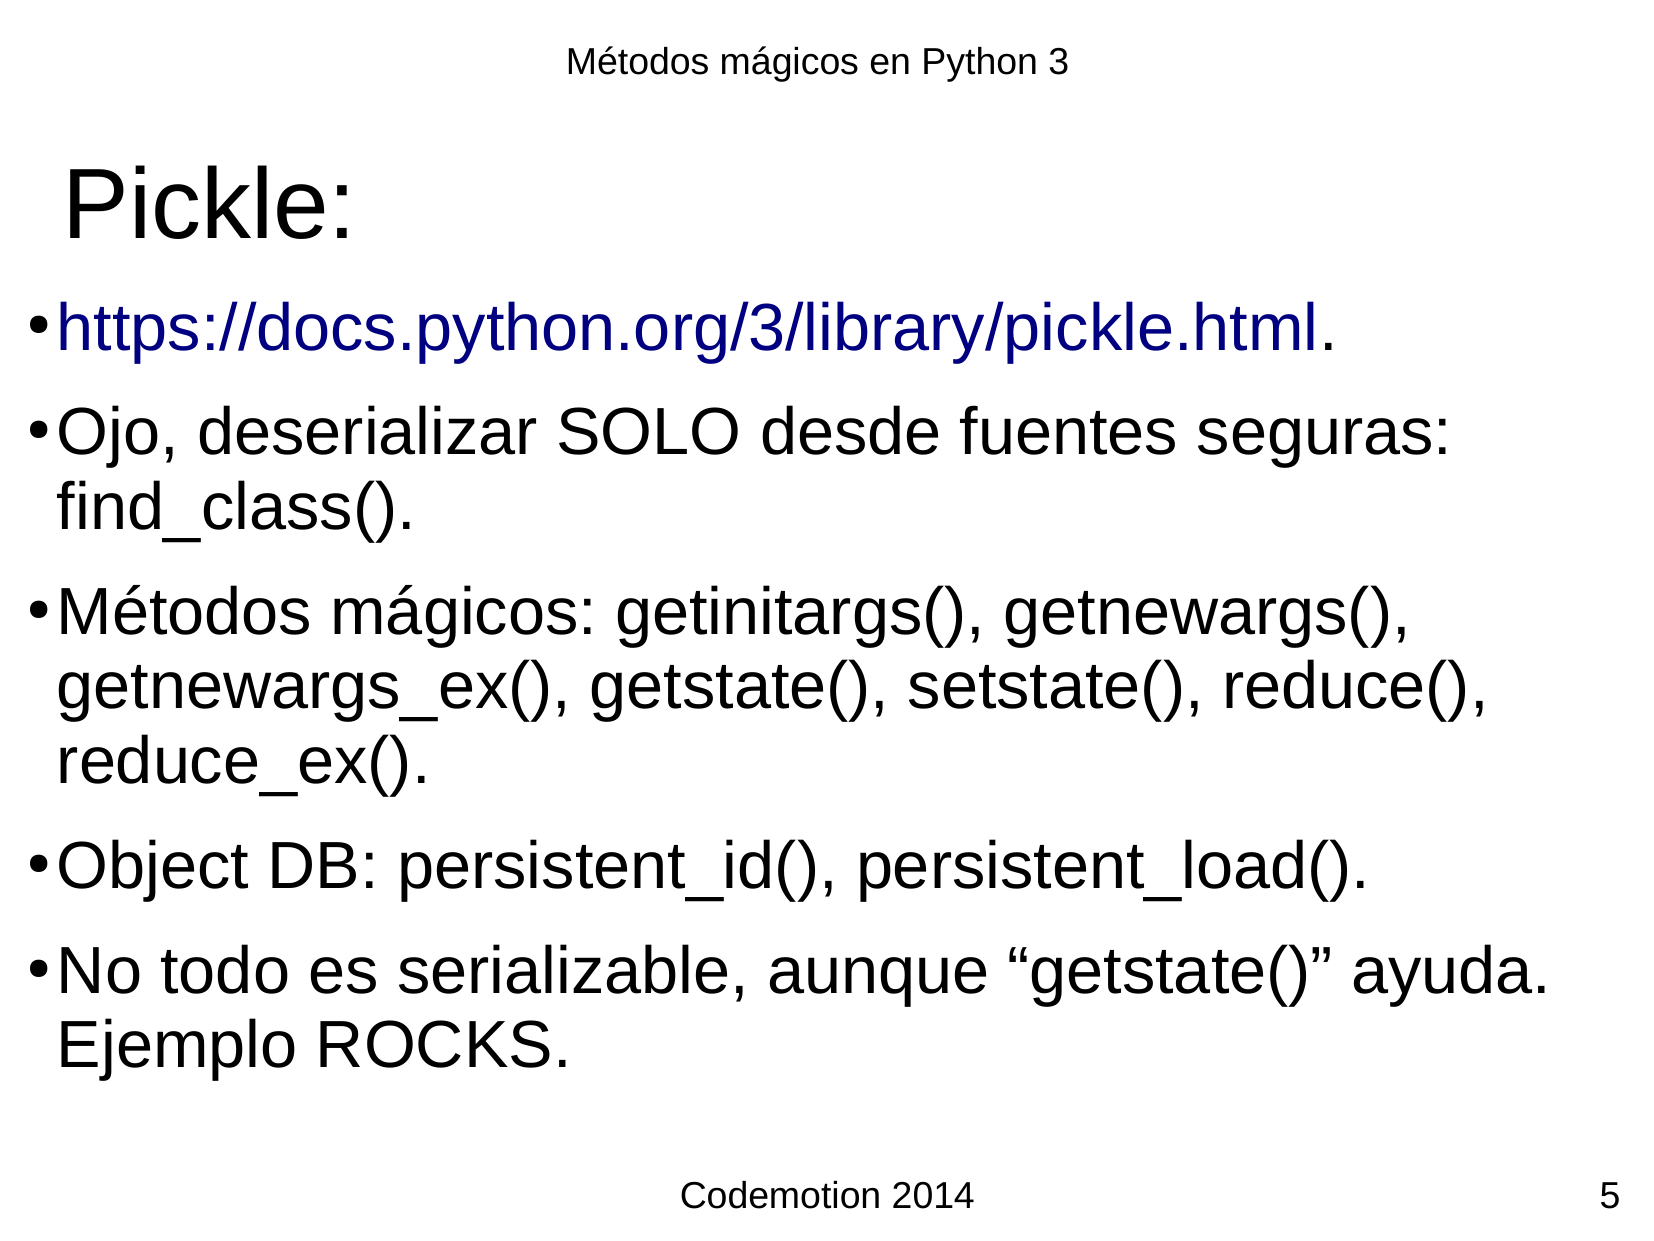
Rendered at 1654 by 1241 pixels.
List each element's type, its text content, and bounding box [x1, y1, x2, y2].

text_box Métodos mágicos en Python 3 [15, 33, 1621, 91]
text_box 5 [1455, 1166, 1636, 1224]
subtitle Pickle: https://docs.python.org/3/library/pickle.html. Ojo, deserializar SOLO desde fuentes seguras: find_class(). Métodos mágicos: getinitargs(), getnewargs(), getnewargs_ex(), getstate(), setstate(), reduce(), reduce_ex(). Object DB: persistent_id(), persistent_load(). No todo es serializable, aunque “getstate()” ayuda. Ejemplo ROCKS. [26, 91, 1621, 1201]
text_box Codemotion 2014 [30, 1166, 1455, 1224]
